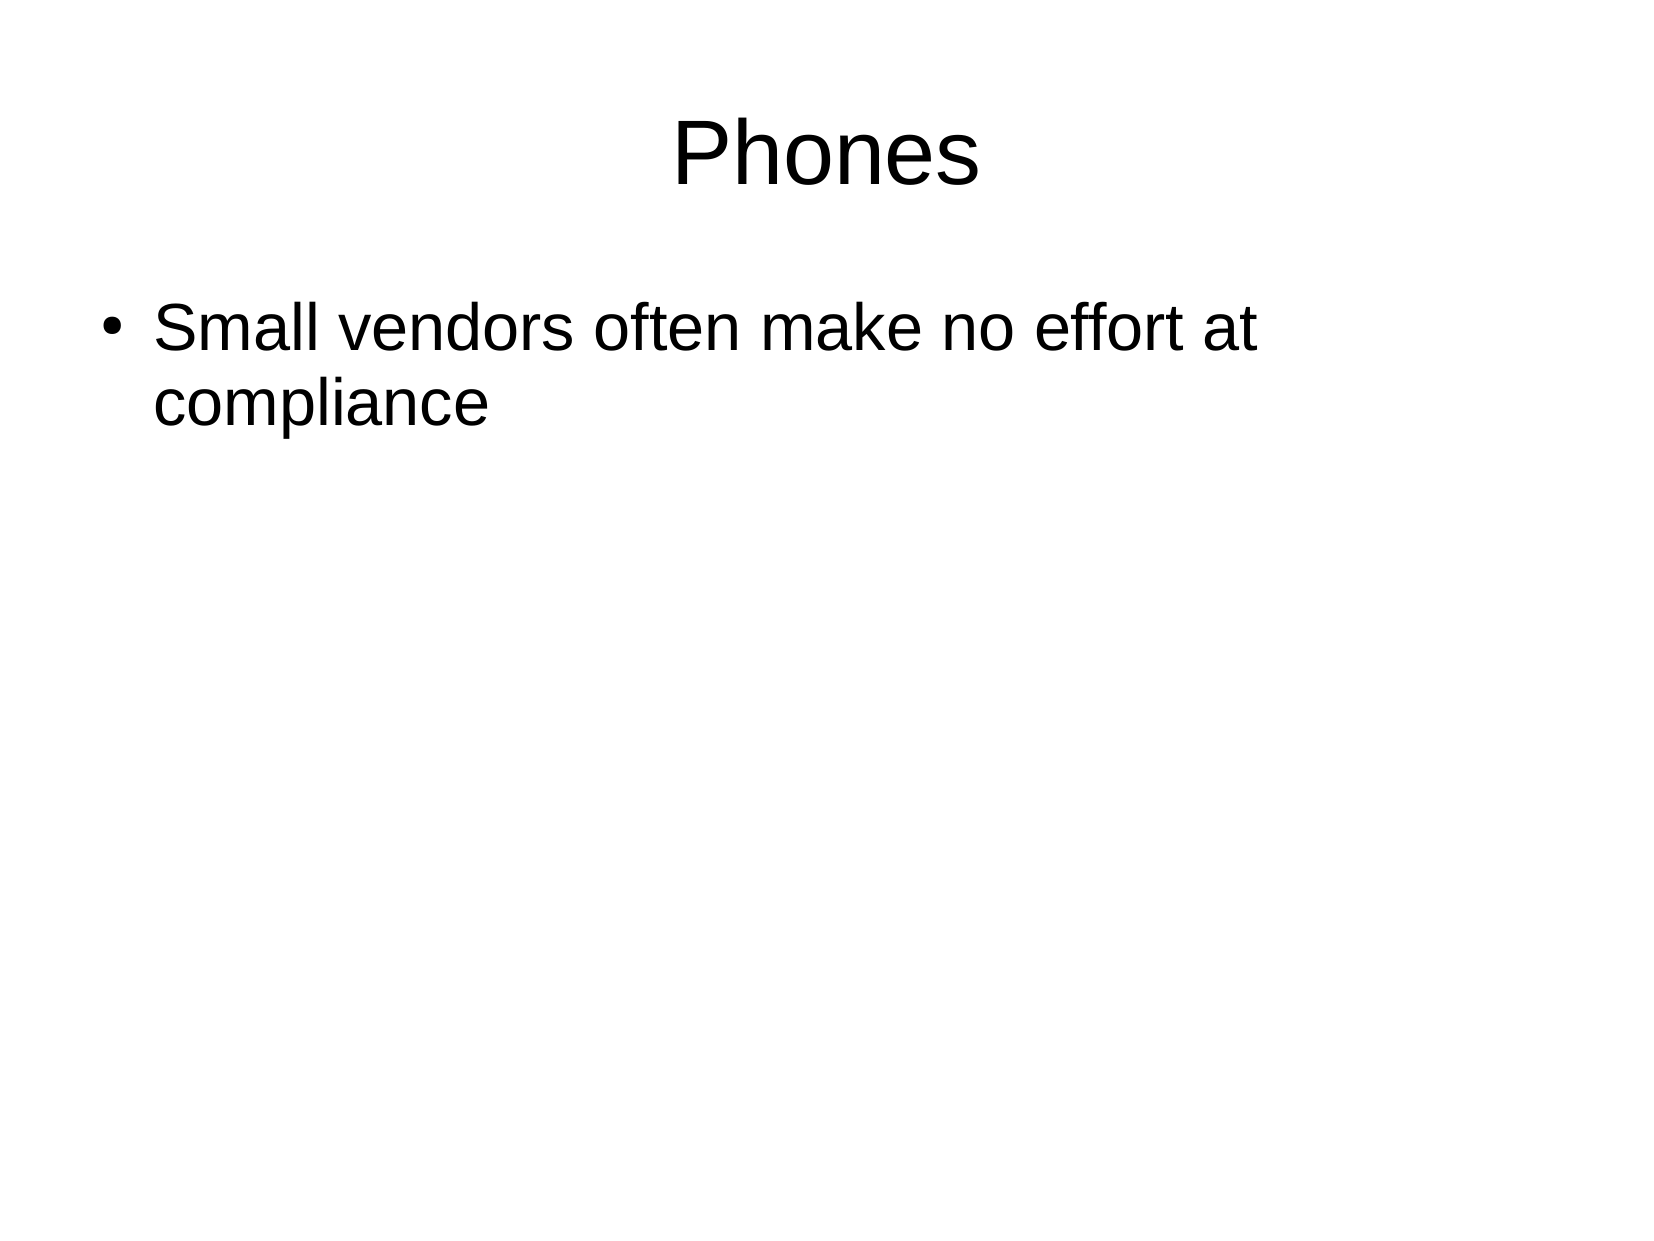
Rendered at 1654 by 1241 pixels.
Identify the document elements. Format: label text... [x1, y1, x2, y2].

title Phones [82, 49, 1571, 257]
list Small vendors often make no effort at compliance [82, 290, 1571, 1109]
